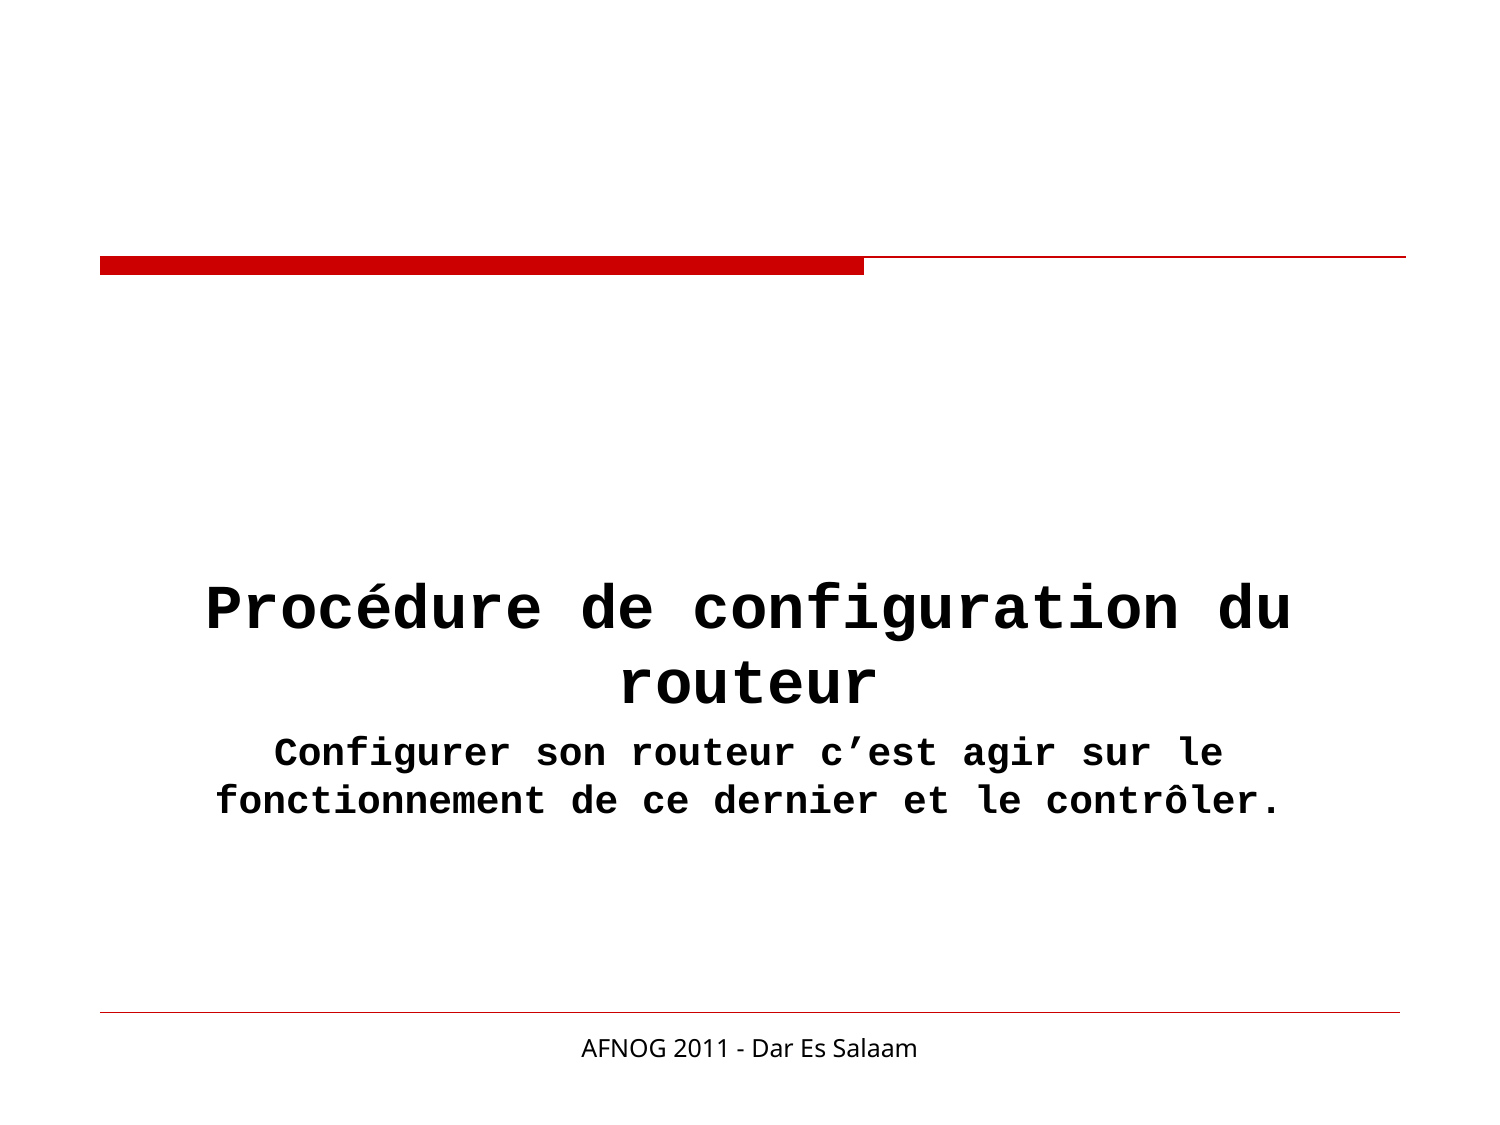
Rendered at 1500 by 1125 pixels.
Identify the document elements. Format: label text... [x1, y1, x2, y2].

list Procédure de configuration du routeur Configurer son routeur c’est agir sur le fonctionnement de ce dernier et le contrôler. [92, 287, 1406, 988]
text_box AFNOG 2011 - Dar Es Salaam [512, 1024, 988, 1103]
